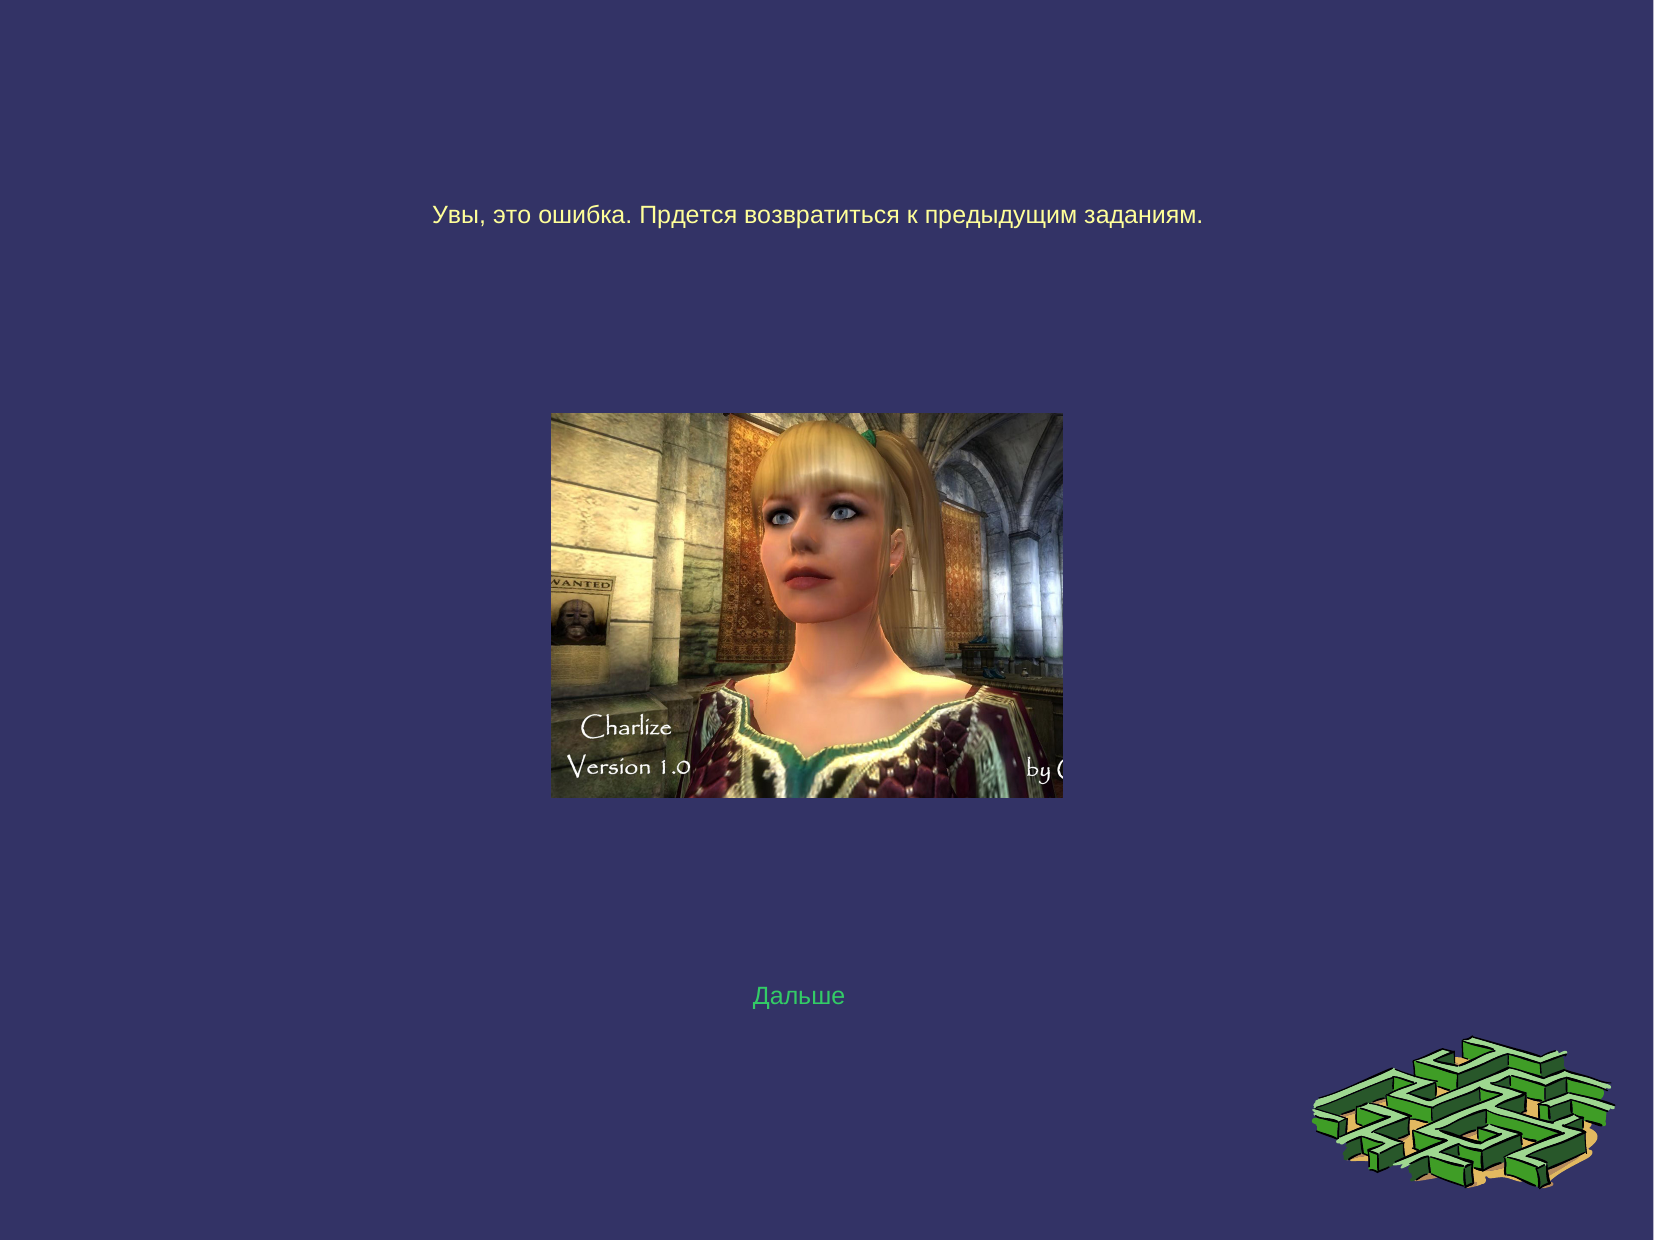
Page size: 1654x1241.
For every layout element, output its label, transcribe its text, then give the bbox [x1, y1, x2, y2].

picture [551, 413, 1063, 798]
text_box Дальше [738, 974, 1004, 1018]
text_box Увы, это ошибка. Прдется возвратиться к предыдущим заданиям. [417, 193, 1388, 237]
